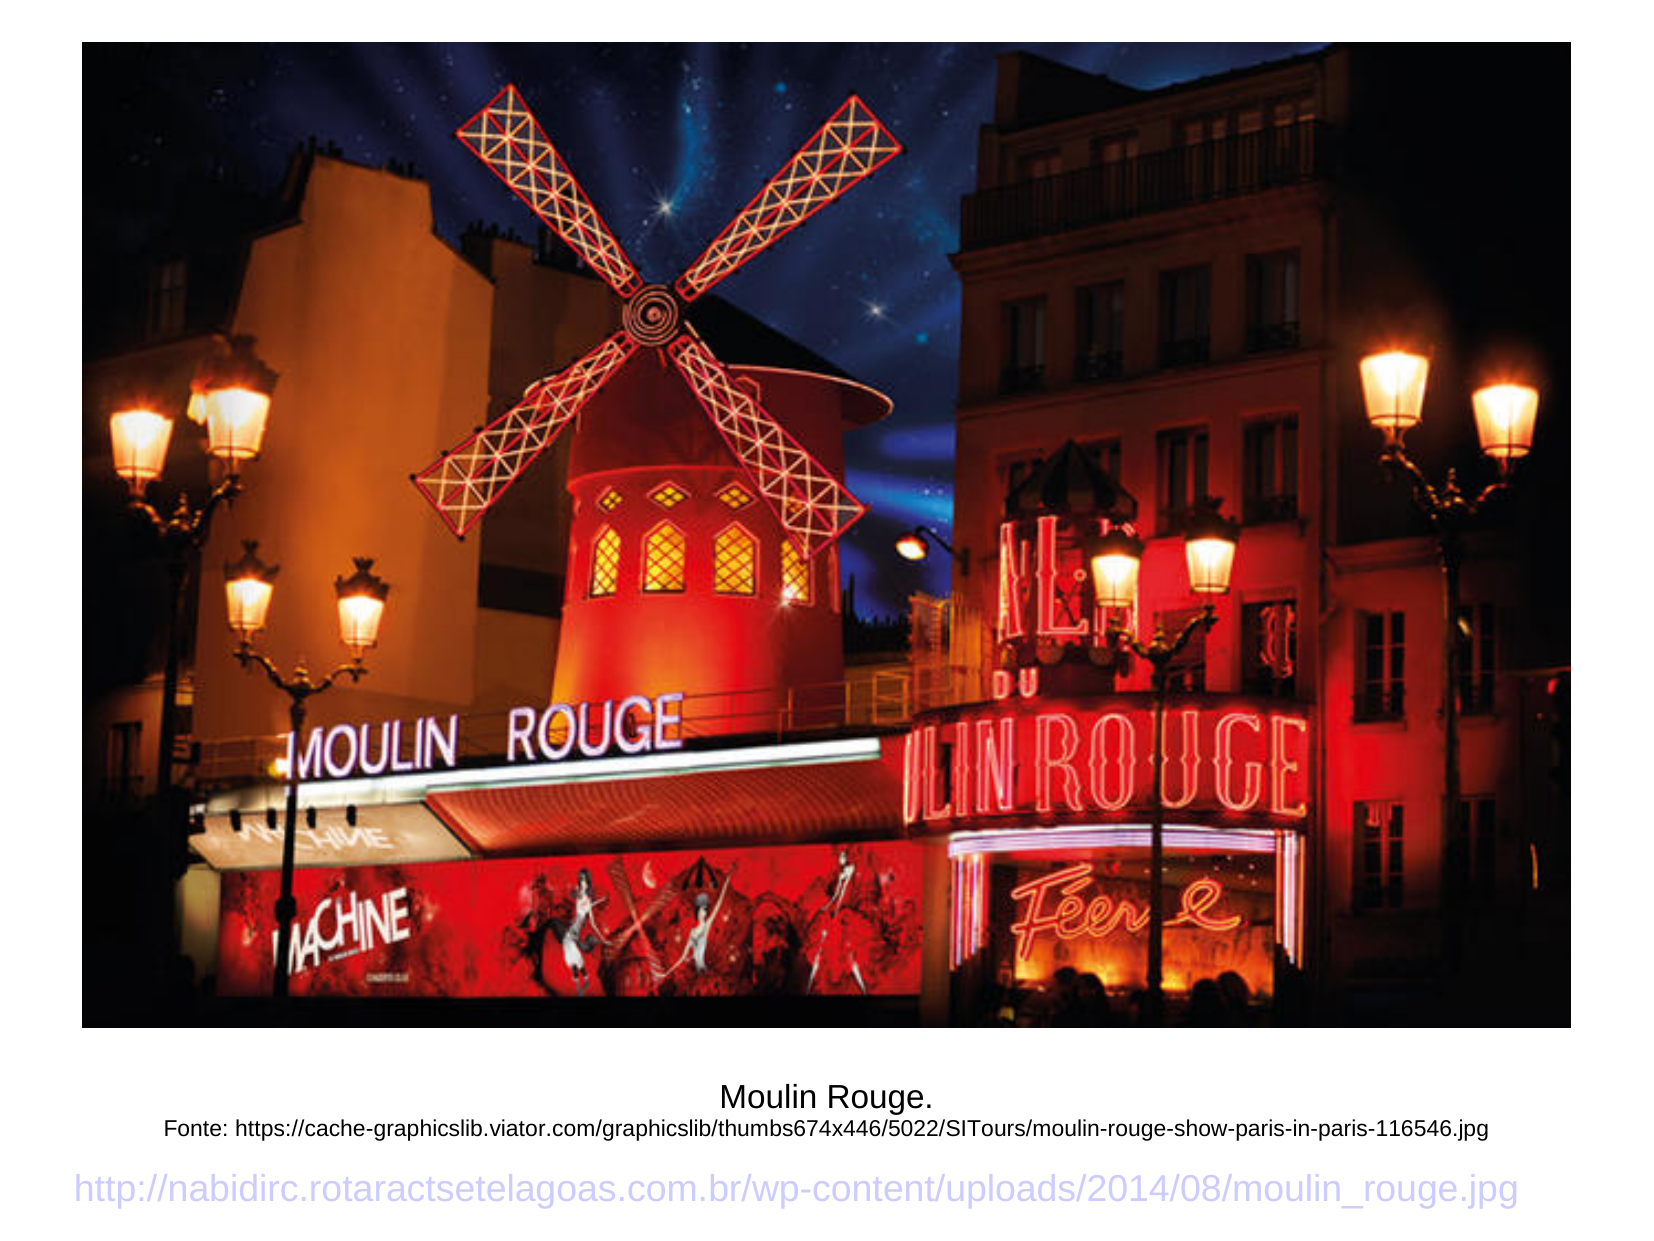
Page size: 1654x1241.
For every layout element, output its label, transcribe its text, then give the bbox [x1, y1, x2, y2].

picture [82, 42, 1571, 1028]
text_box Moulin Rouge. Fonte: https://cache-graphicslib.viator.com/graphicslib/thumbs674x446/5022/SITours/moulin-rouge-show-paris-in-paris-116546.jpg [82, 1051, 1571, 1170]
text_box http://nabidirc.rotaractsetelagoas.com.br/wp-content/uploads/2014/08/moulin_rouge.jpg [59, 1157, 1595, 1215]
